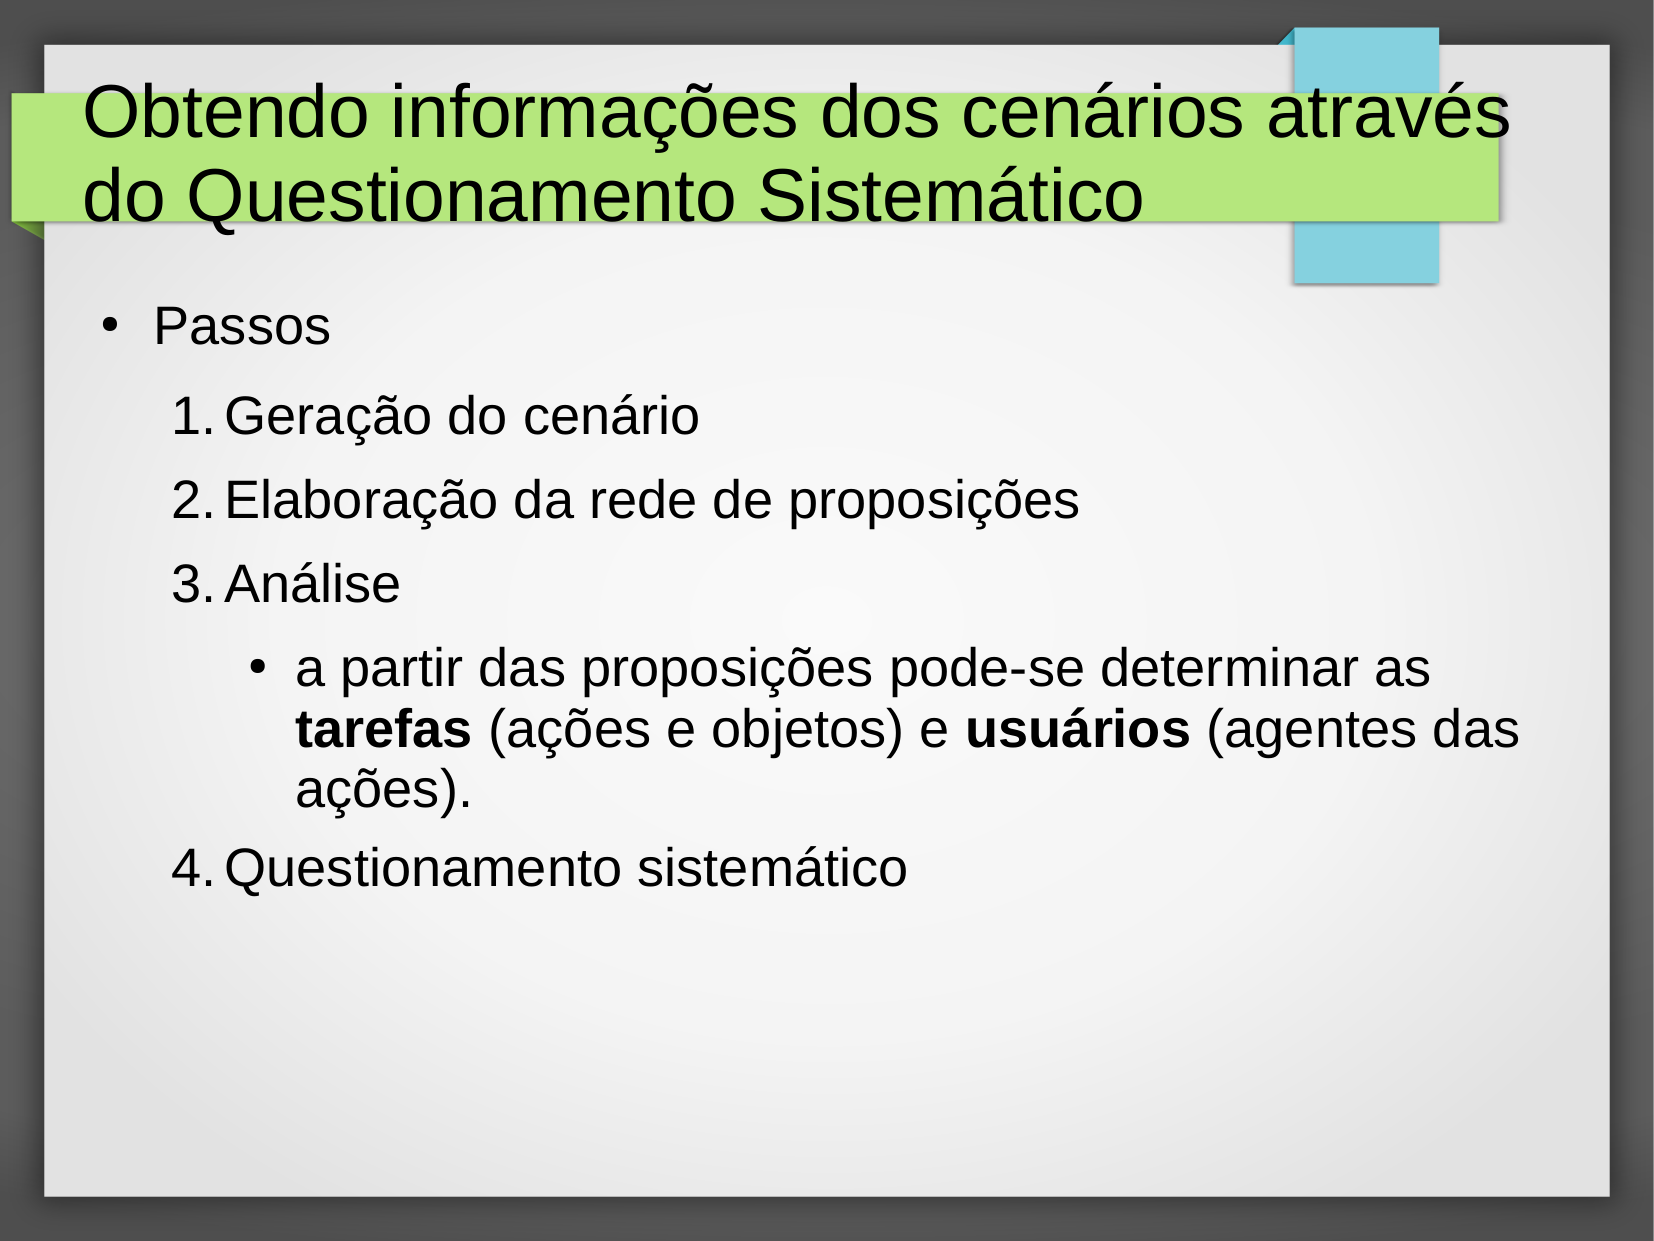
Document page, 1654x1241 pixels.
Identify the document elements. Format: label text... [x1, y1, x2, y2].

picture [0, 0, 1654, 1241]
list Passos Geração do cenário Elaboração da rede de proposições Análise a partir das proposições pode-se determinar as tarefas (ações e objetos) e usuários (agentes das ações). Questionamento sistemático [82, 295, 1571, 1015]
title Obtendo informações dos cenários através do Questionamento Sistemático [82, 69, 1583, 238]
